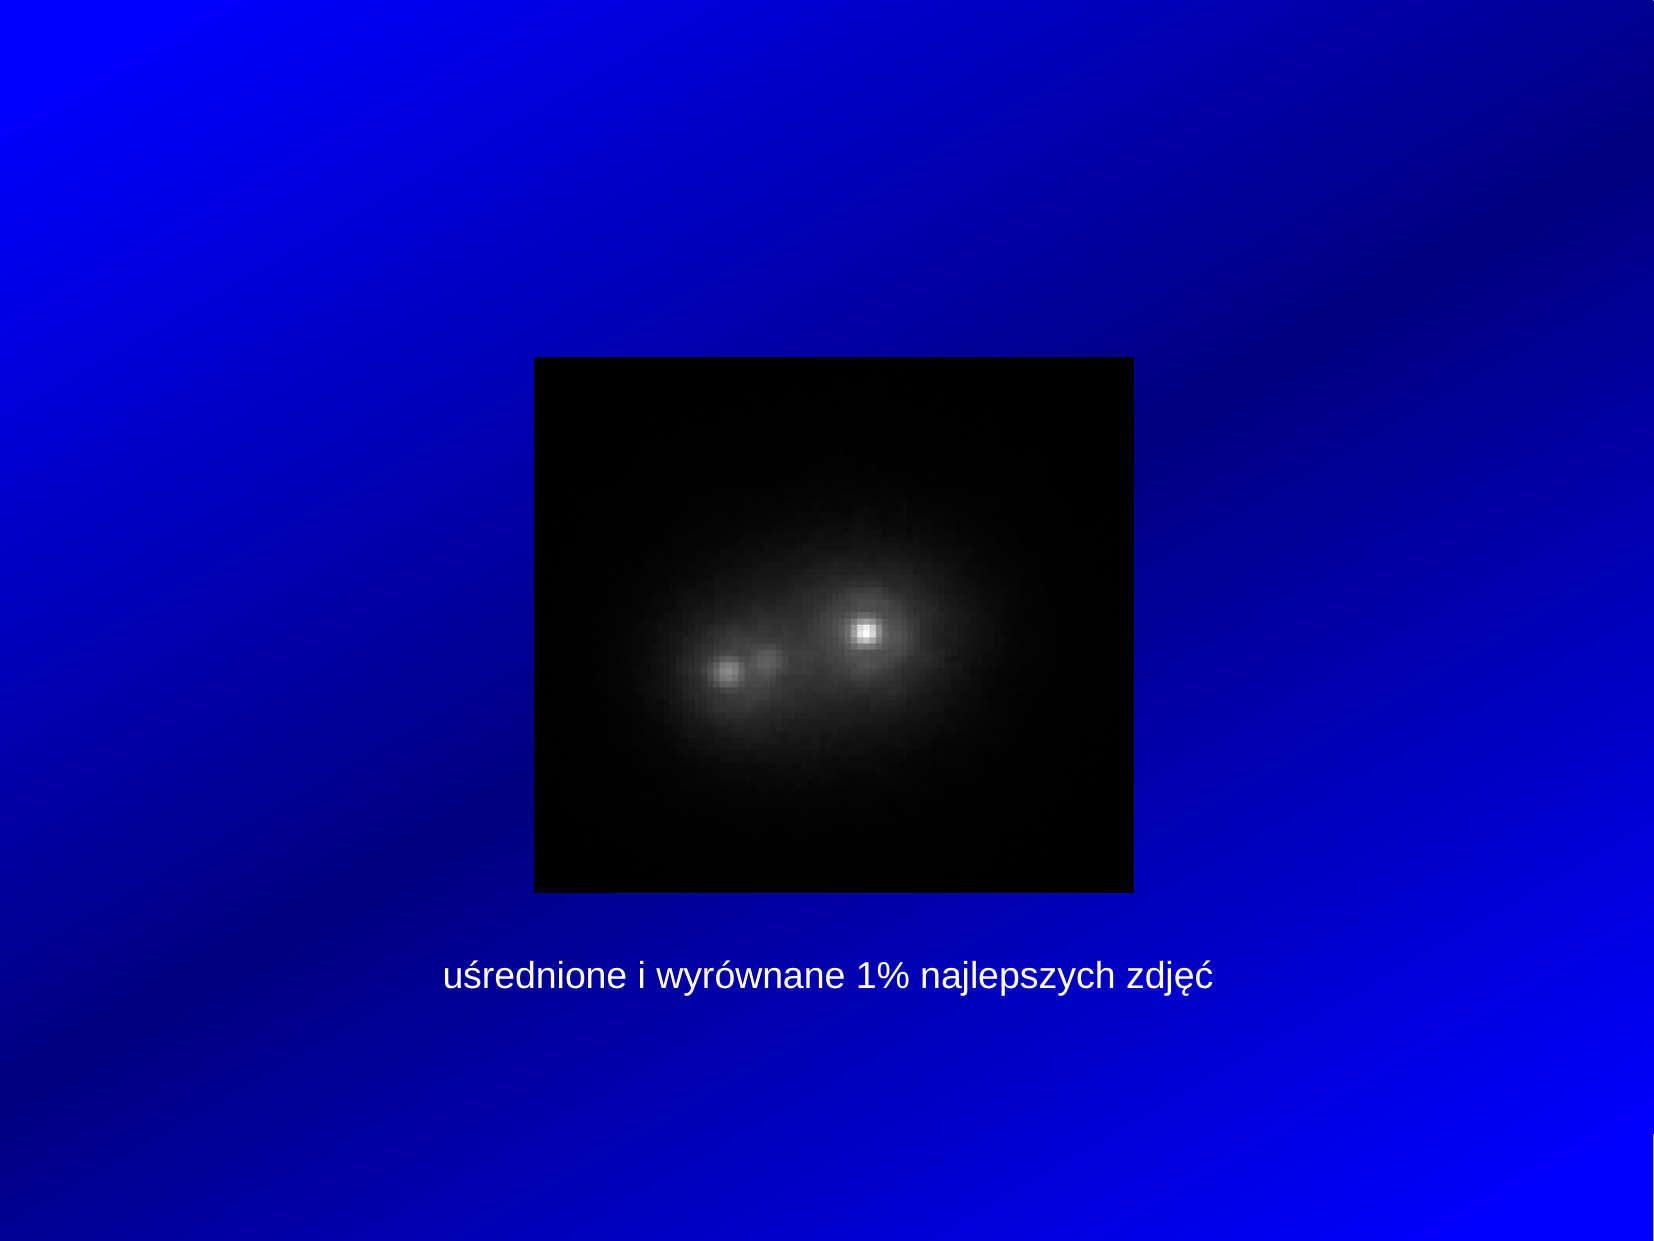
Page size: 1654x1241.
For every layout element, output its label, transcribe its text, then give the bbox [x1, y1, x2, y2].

text_box uśrednione i wyrównane 1% najlepszych zdjęć [427, 947, 1229, 1005]
picture [534, 357, 1134, 893]
